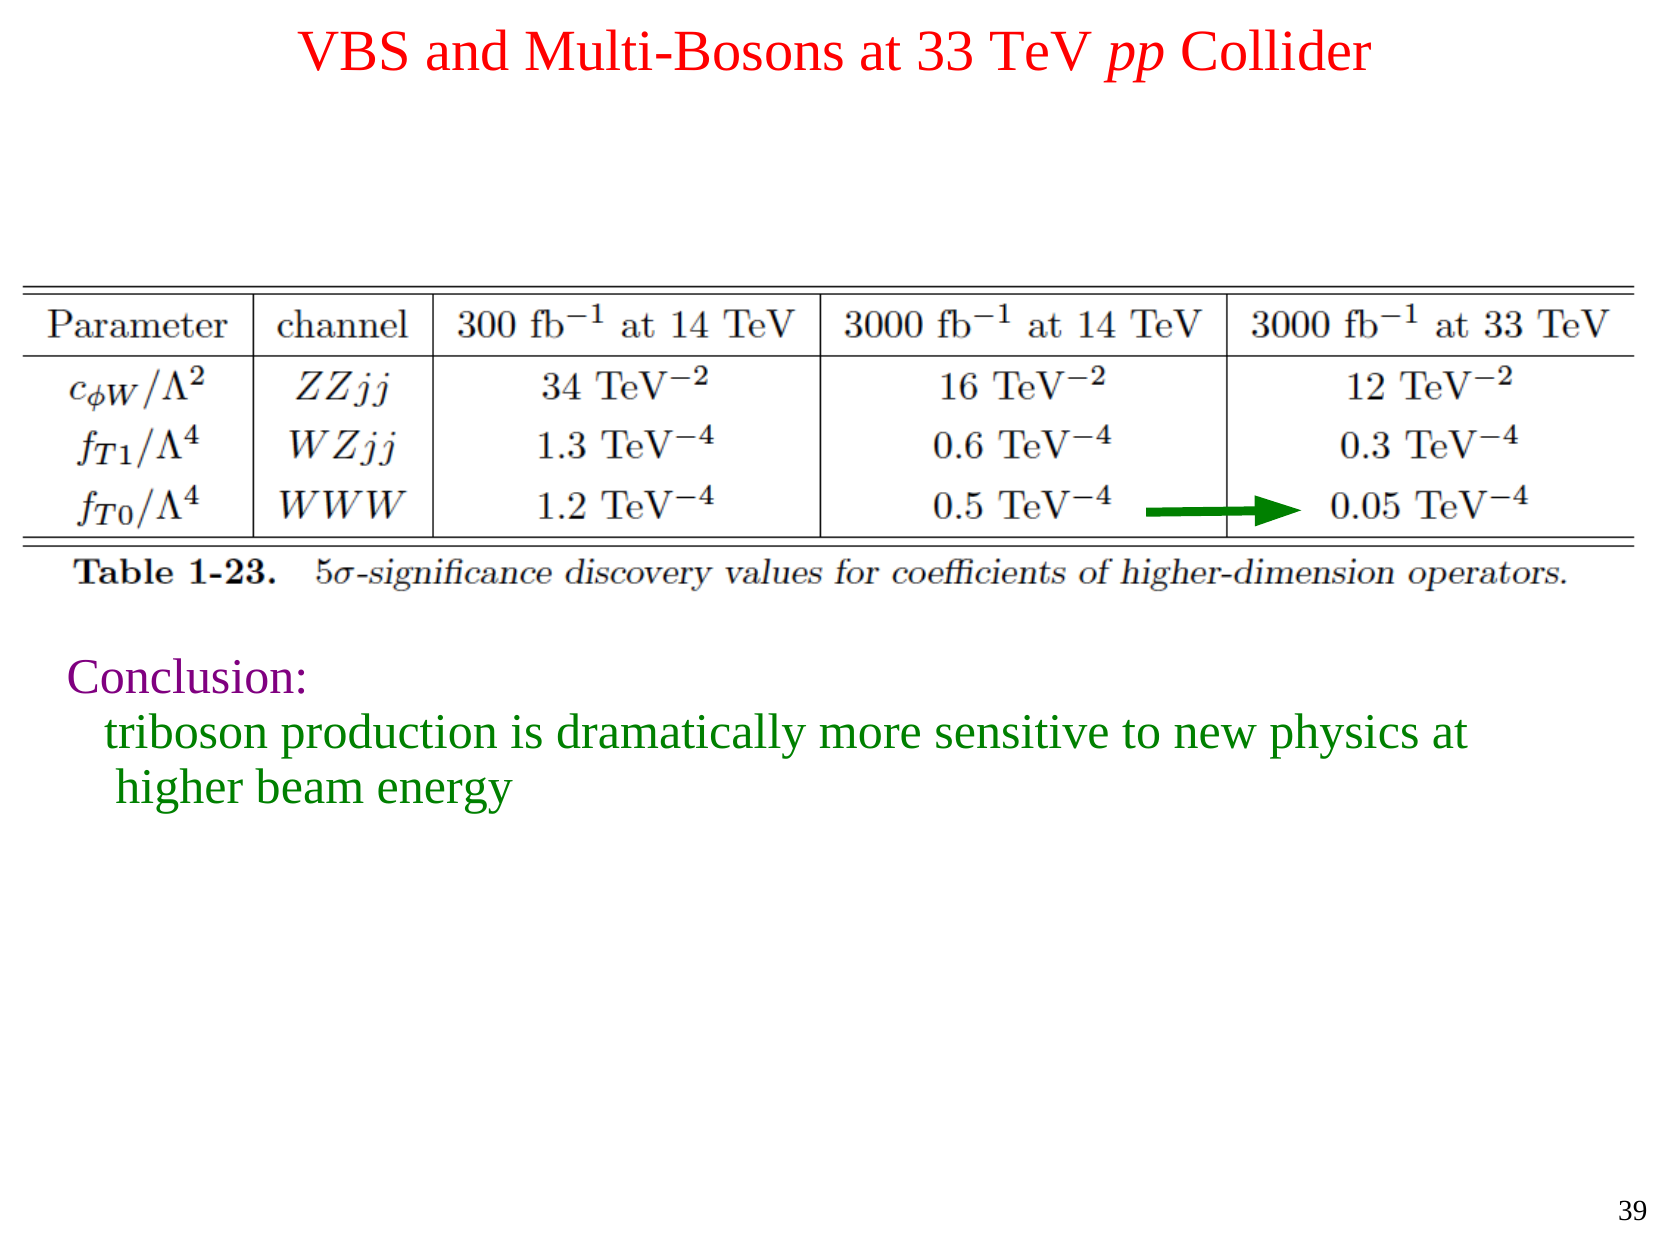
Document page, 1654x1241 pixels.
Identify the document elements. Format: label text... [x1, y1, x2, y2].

picture [1, 267, 1654, 606]
text_box Conclusion: triboson production is dramatically more sensitive to new physics at higher beam energy [41, 648, 1480, 815]
title VBS and Multi-Bosons at 33 TeV pp Collider [128, 0, 1541, 144]
